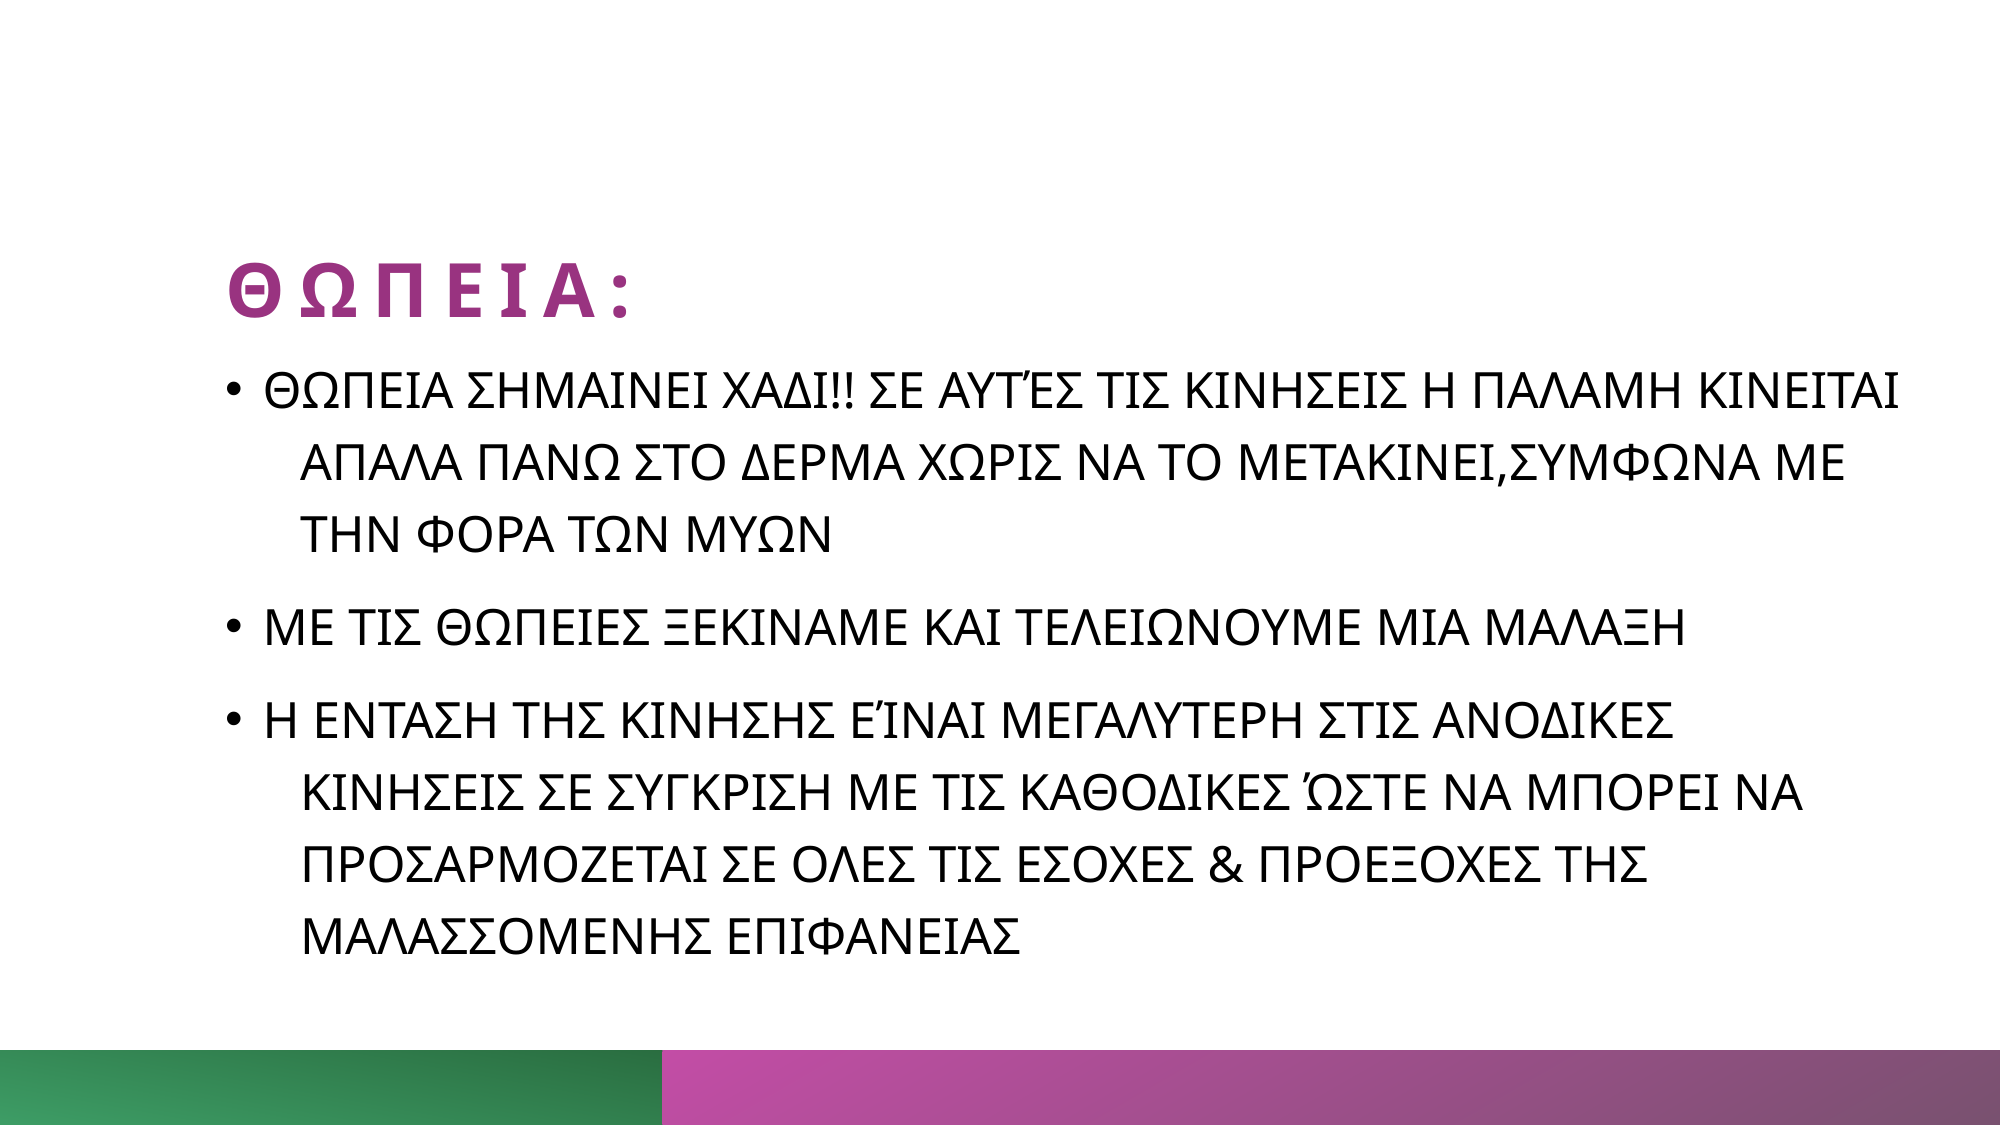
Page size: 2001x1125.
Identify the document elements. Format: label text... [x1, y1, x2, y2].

title ΘΩΠΕΙΑ: [225, 193, 707, 334]
list ΘΩΠΕΙΑ ΣΗΜΑΙΝΕΙ ΧΑΔΙ!! ΣΕ ΑΥΤΈΣ ΤΙΣ ΚΙΝΗΣΕΙΣ Η ΠΑΛΑΜΗ ΚΙΝΕΙΤΑΙ ΑΠΑΛΑ ΠΑΝΩ ΣΤΟ ΔΕΡΜΑ ΧΩΡΙΣ ΝΑ ΤΟ ΜΕΤΑΚΙΝΕΙ,ΣΥΜΦΩΝΑ ΜΕ ΤΗΝ ΦΟΡΑ ΤΩΝ ΜΥΩΝ ΜΕ ΤΙΣ ΘΩΠΕΙΕΣ ΞΕΚΙΝΑΜΕ ΚΑΙ ΤΕΛΕΙΩΝΟΥΜΕ ΜΙΑ ΜΑΛΑΞΗ Η ΕΝΤΑΣΗ ΤΗΣ ΚΙΝΗΣΗΣ ΕΊΝΑΙ ΜΕΓΑΛΥΤΕΡΗ ΣΤΙΣ ΑΝΟΔΙΚΕΣ ΚΙΝΗΣΕΙΣ ΣΕ ΣΥΓΚΡΙΣΗ ΜΕ ΤΙΣ ΚΑΘΟΔΙΚΕΣ ΏΣΤΕ ΝΑ ΜΠΟΡΕΙ ΝΑ ΠΡΟΣΑΡΜΟΖΕΤΑΙ ΣΕ ΟΛΕΣ ΤΙΣ ΕΣΟΧΕΣ & ΠΡΟΕΞΟΧΕΣ ΤΗΣ ΜΑΛΑΣΣΟΜΕΝΗΣ ΕΠΙΦΑΝΕΙΑΣ [225, 346, 1906, 996]
